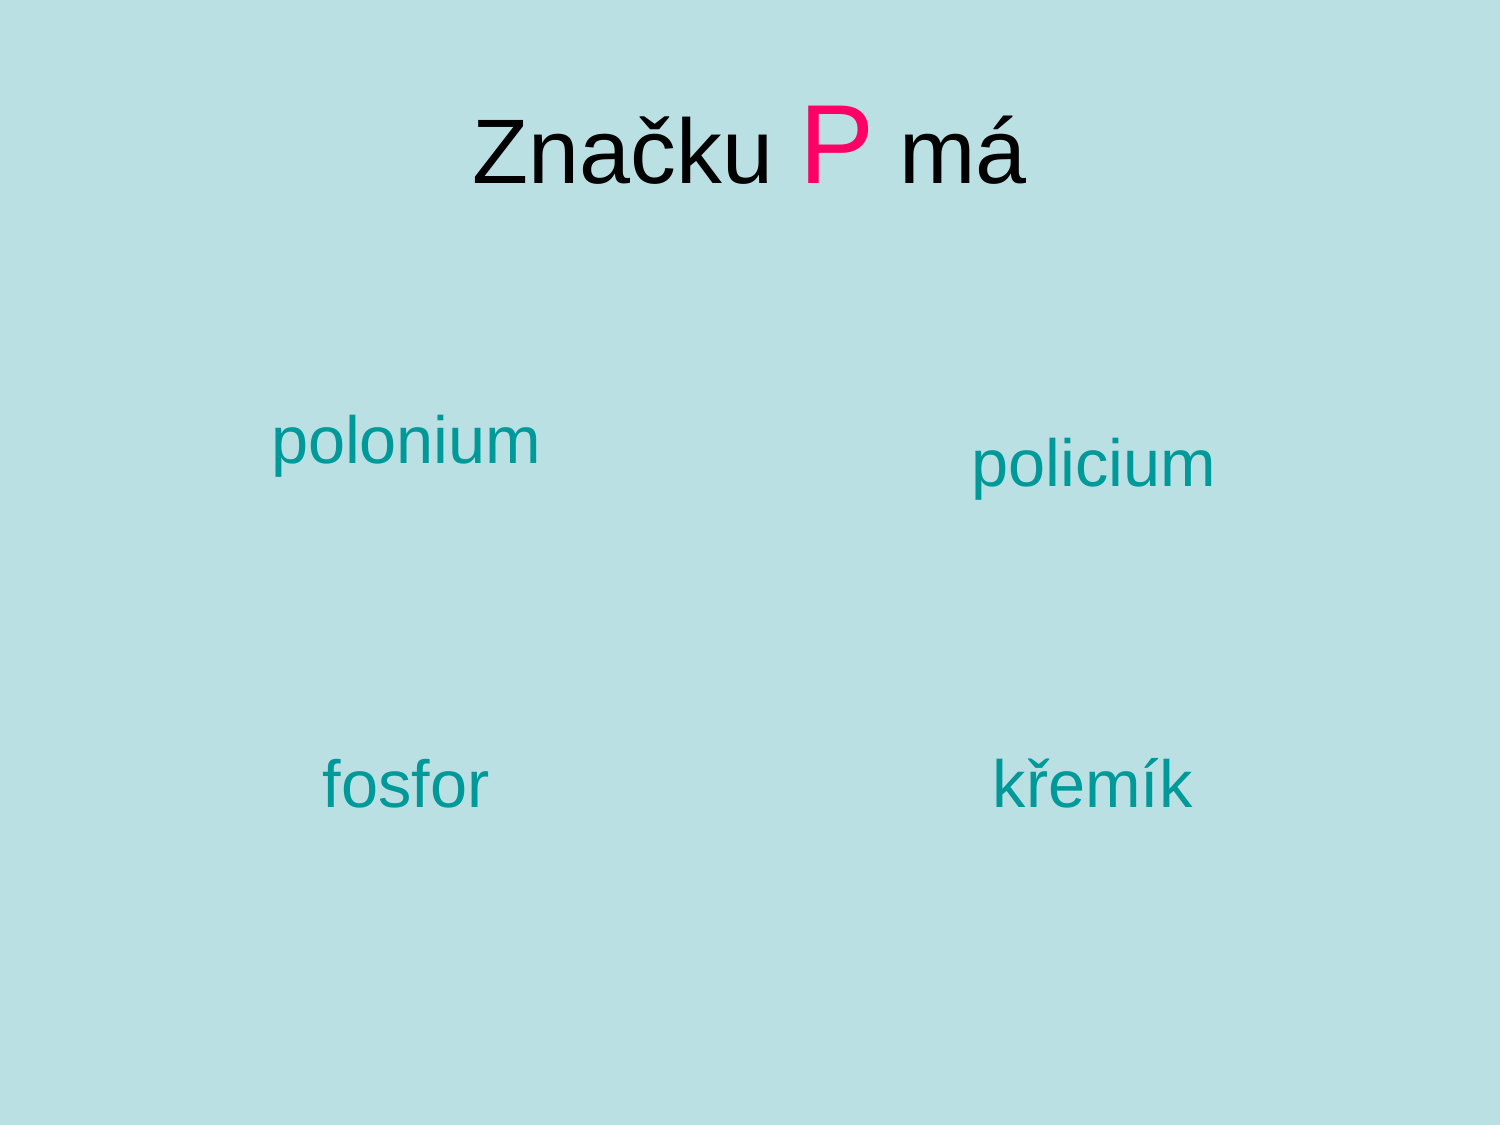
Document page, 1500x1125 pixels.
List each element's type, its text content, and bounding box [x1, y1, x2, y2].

table_header policium [763, 262, 1425, 621]
table_header fosfor [75, 646, 737, 1005]
table_header polonium [75, 262, 737, 621]
table_header křemík [763, 646, 1423, 1005]
title Značku P má [75, 45, 1426, 233]
